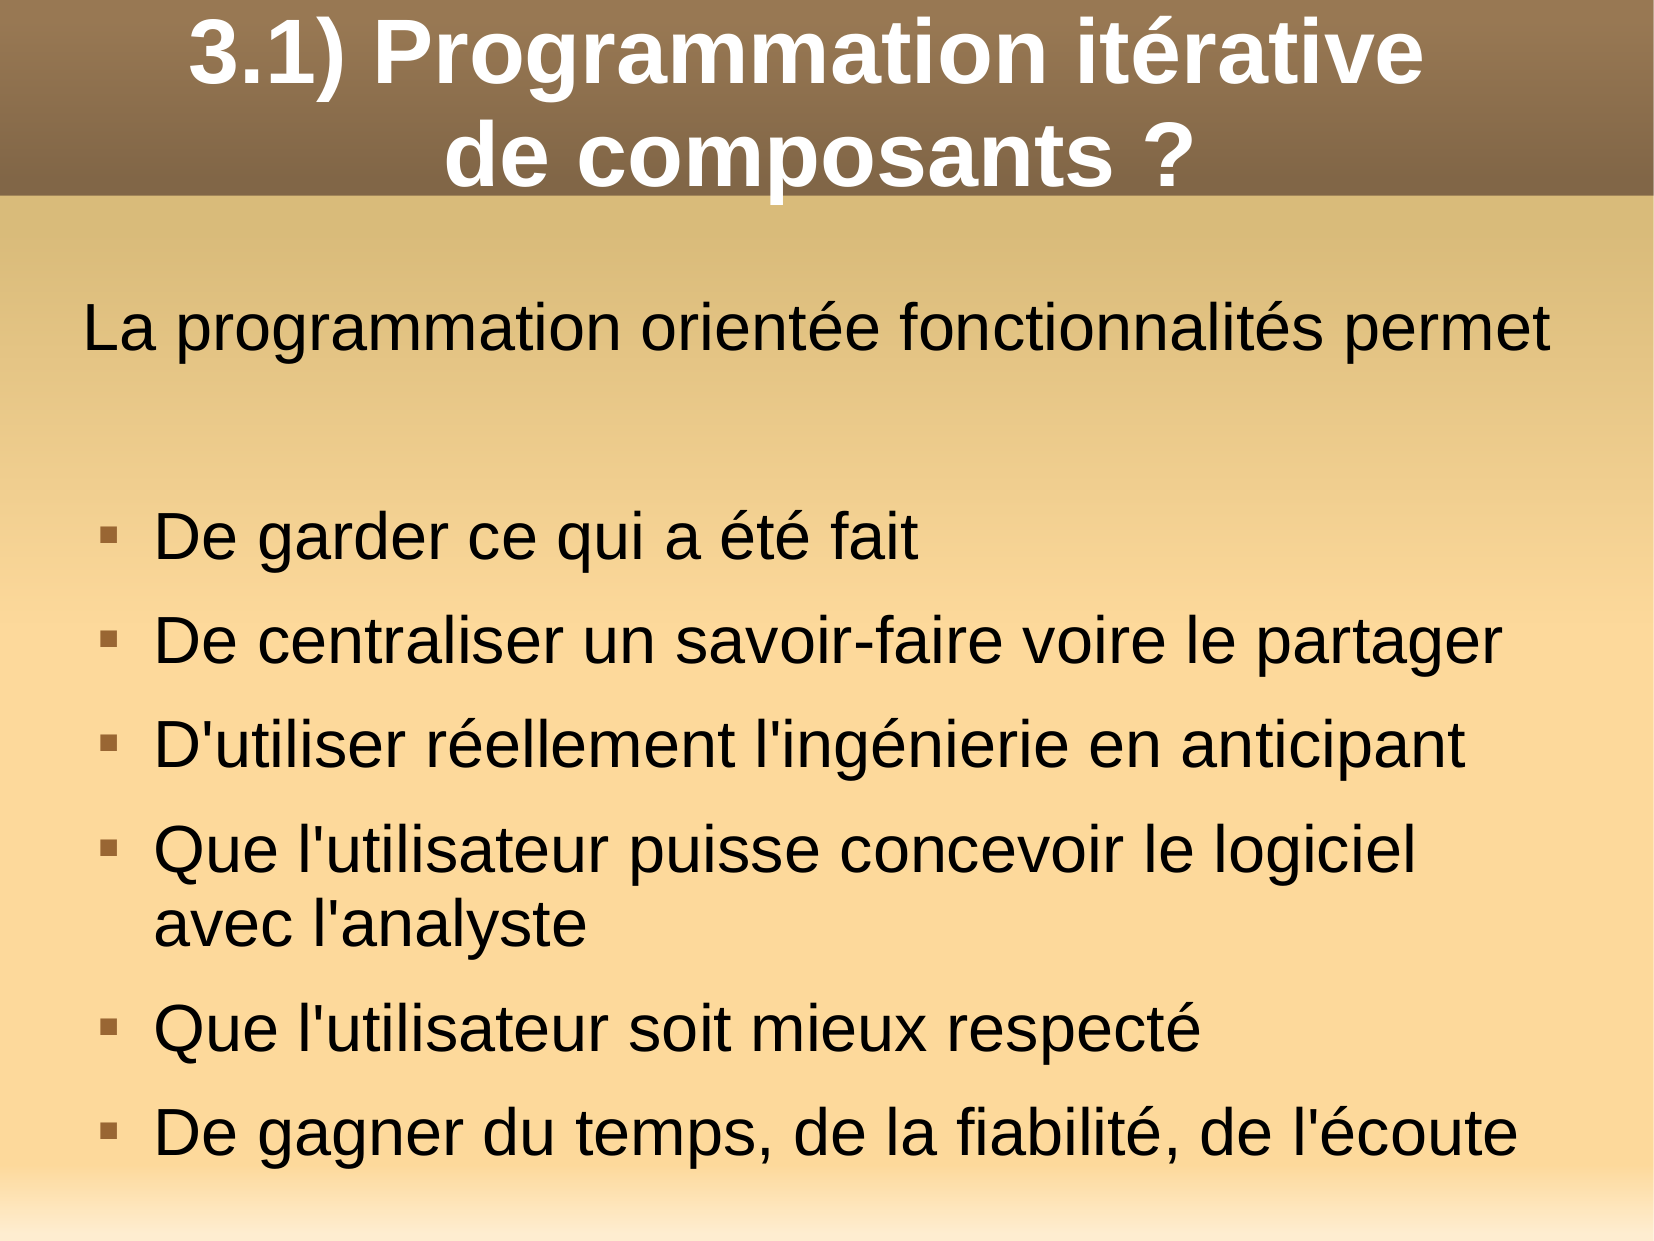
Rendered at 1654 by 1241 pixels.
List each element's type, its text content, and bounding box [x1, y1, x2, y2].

picture [0, 0, 1654, 1241]
list La programmation orientée fonctionnalités permet De garder ce qui a été fait De centraliser un savoir-faire voire le partager D'utiliser réellement l'ingénierie en anticipant Que l'utilisateur puisse concevoir le logiciel avec l'analyste Que l'utilisateur soit mieux respecté De gagner du temps, de la fiabilité, de l'écoute [82, 290, 1571, 1170]
title 3.1) Programmation itérative de composants ? [76, 1, 1565, 207]
